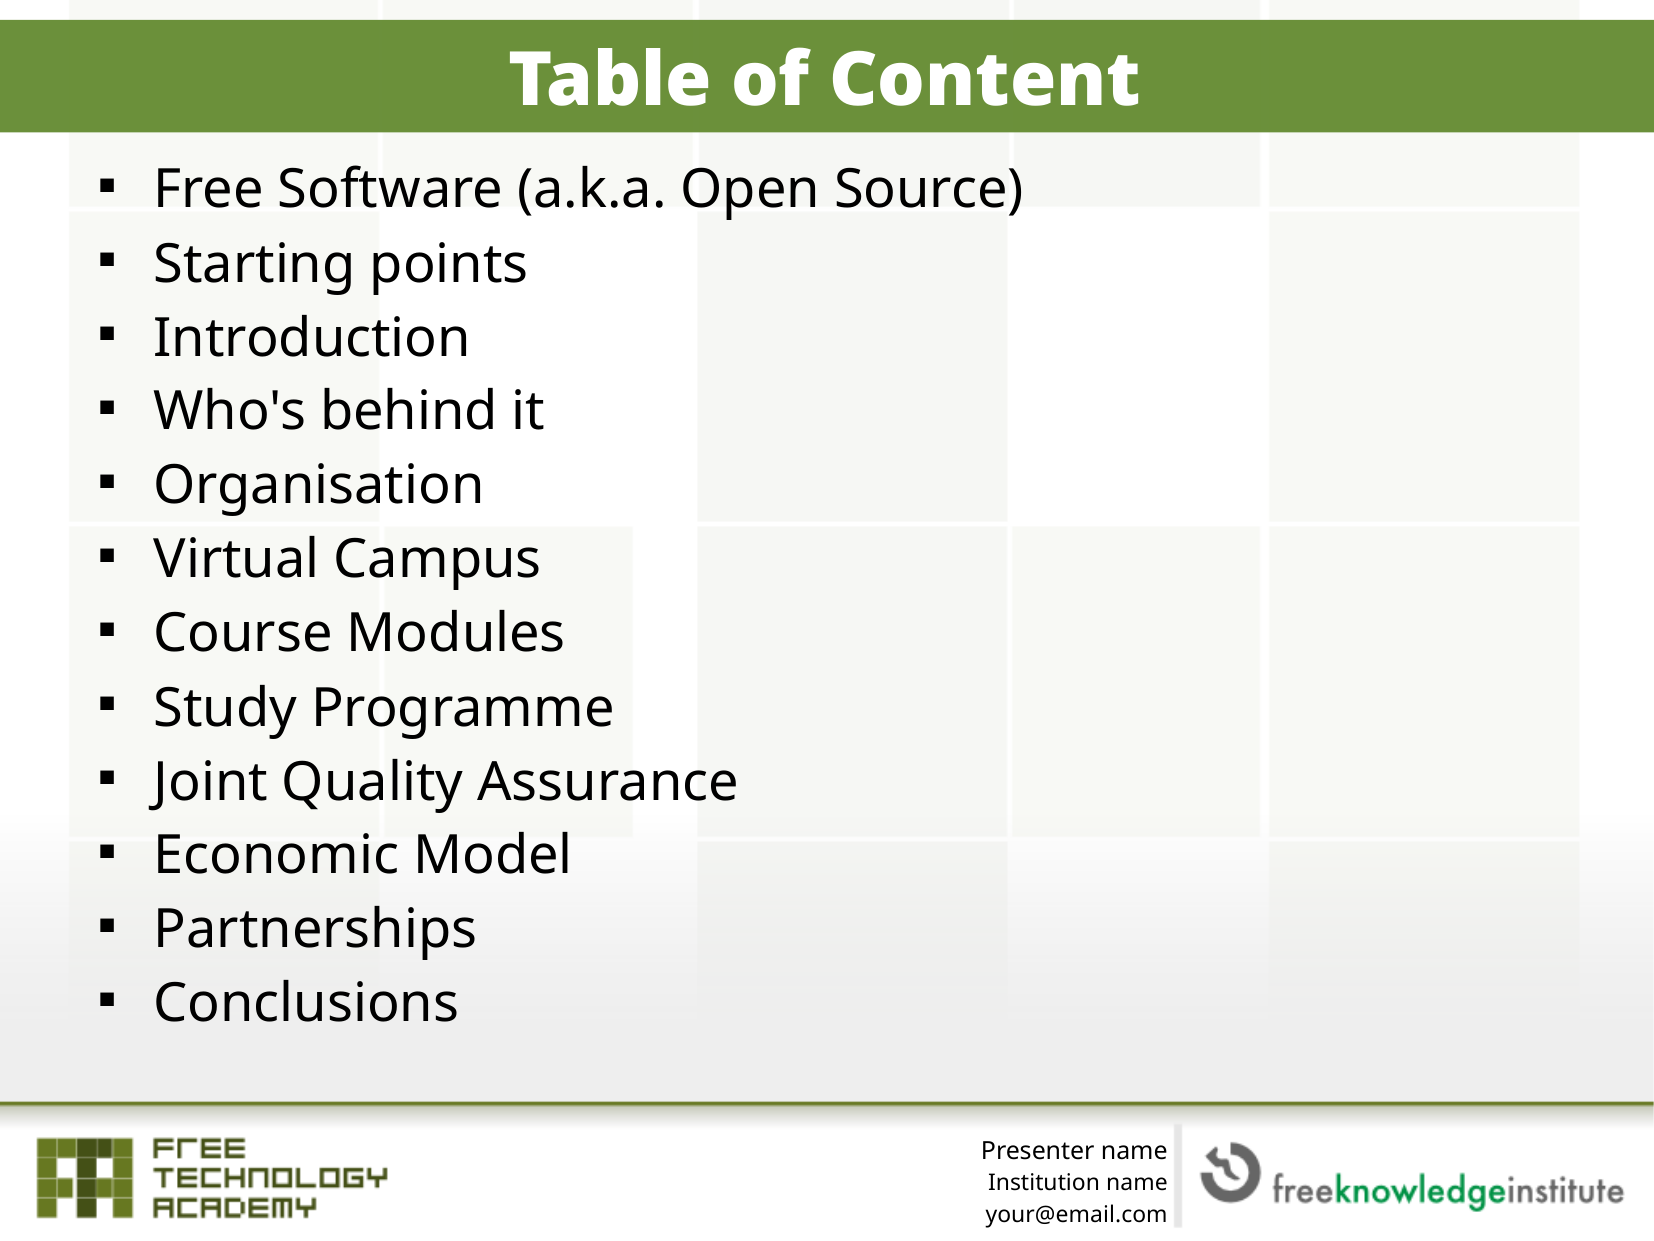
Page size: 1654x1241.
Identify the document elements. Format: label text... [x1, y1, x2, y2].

list Free Software (a.k.a. Open Source) Starting points Introduction Who's behind it Organisation Virtual Campus Course Modules Study Programme Joint Quality Assurance Economic Model Partnerships Conclusions [82, 150, 1571, 1088]
title Table of Content [37, 32, 1613, 120]
picture [0, 133, 1654, 1241]
picture [0, 0, 1654, 19]
